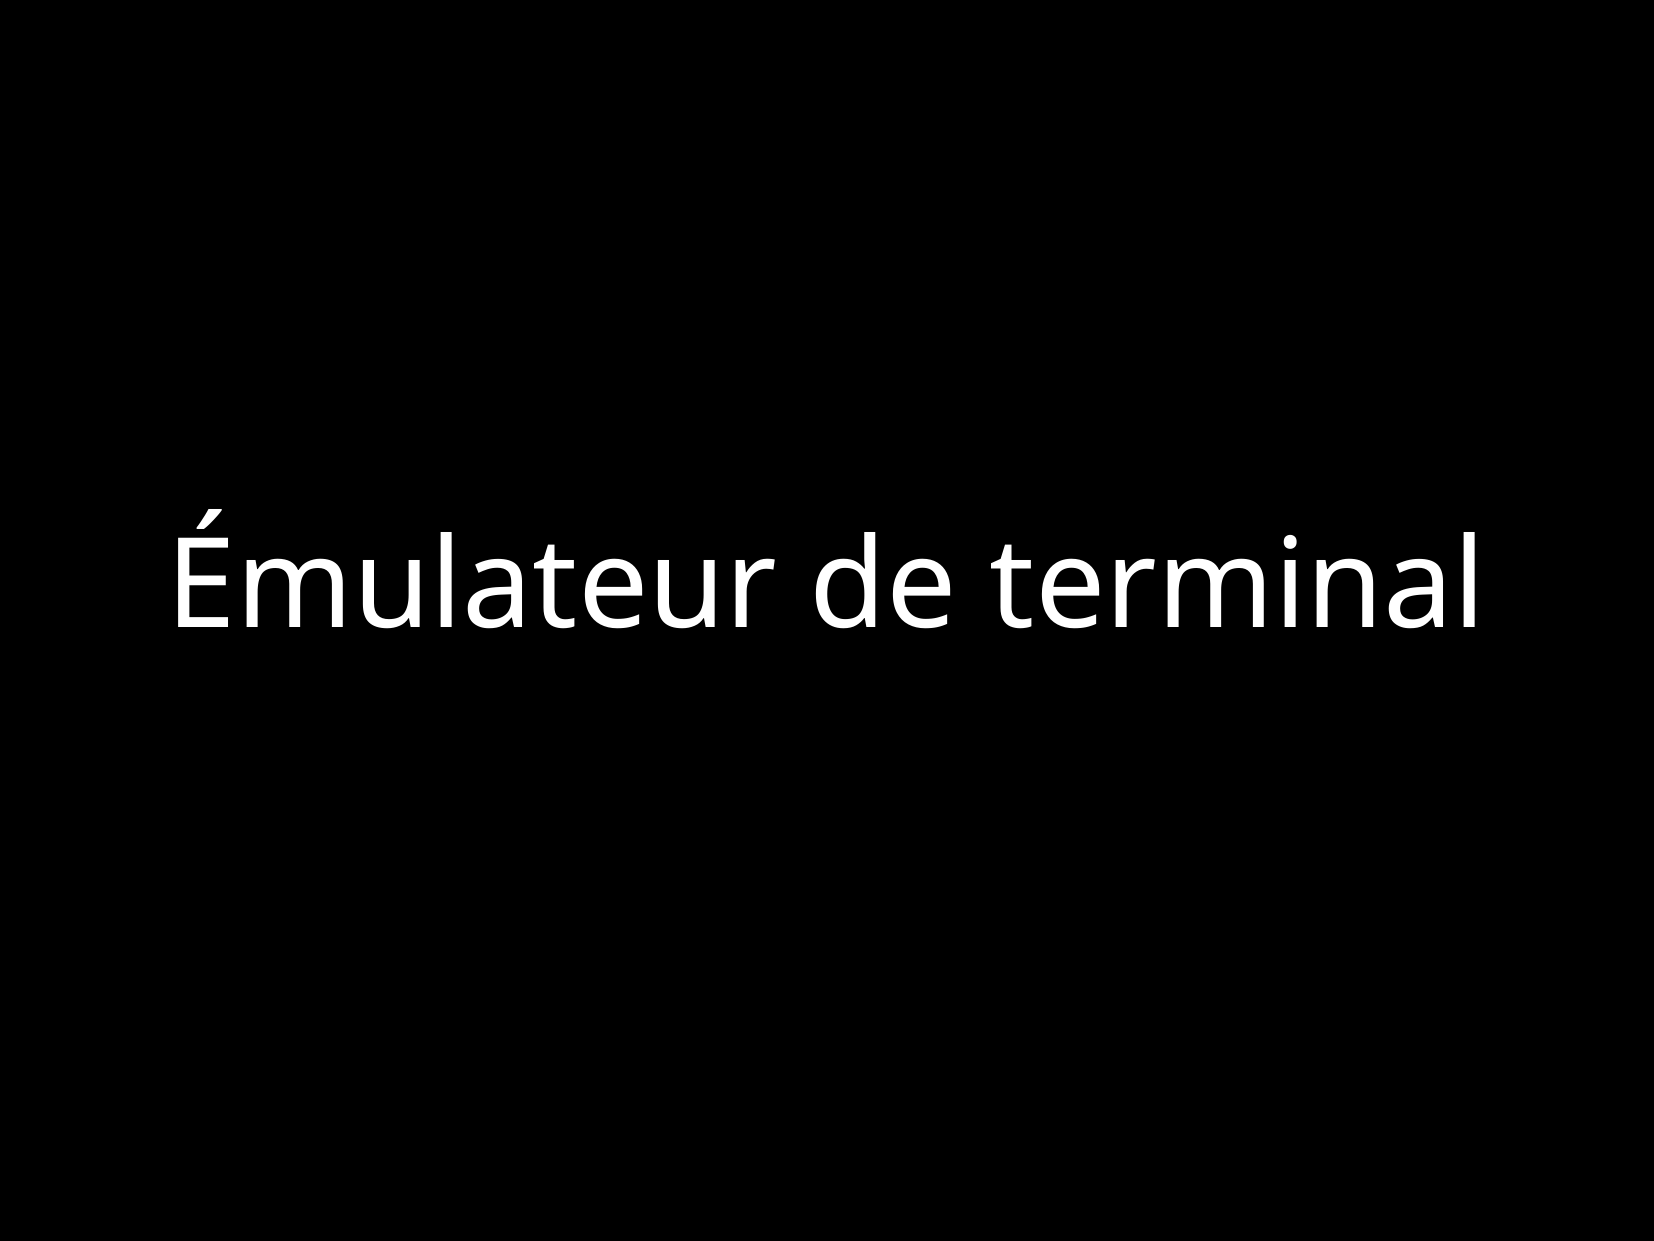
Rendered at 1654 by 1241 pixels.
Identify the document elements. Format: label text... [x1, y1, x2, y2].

subtitle Émulateur de terminal [82, 49, 1571, 1109]
